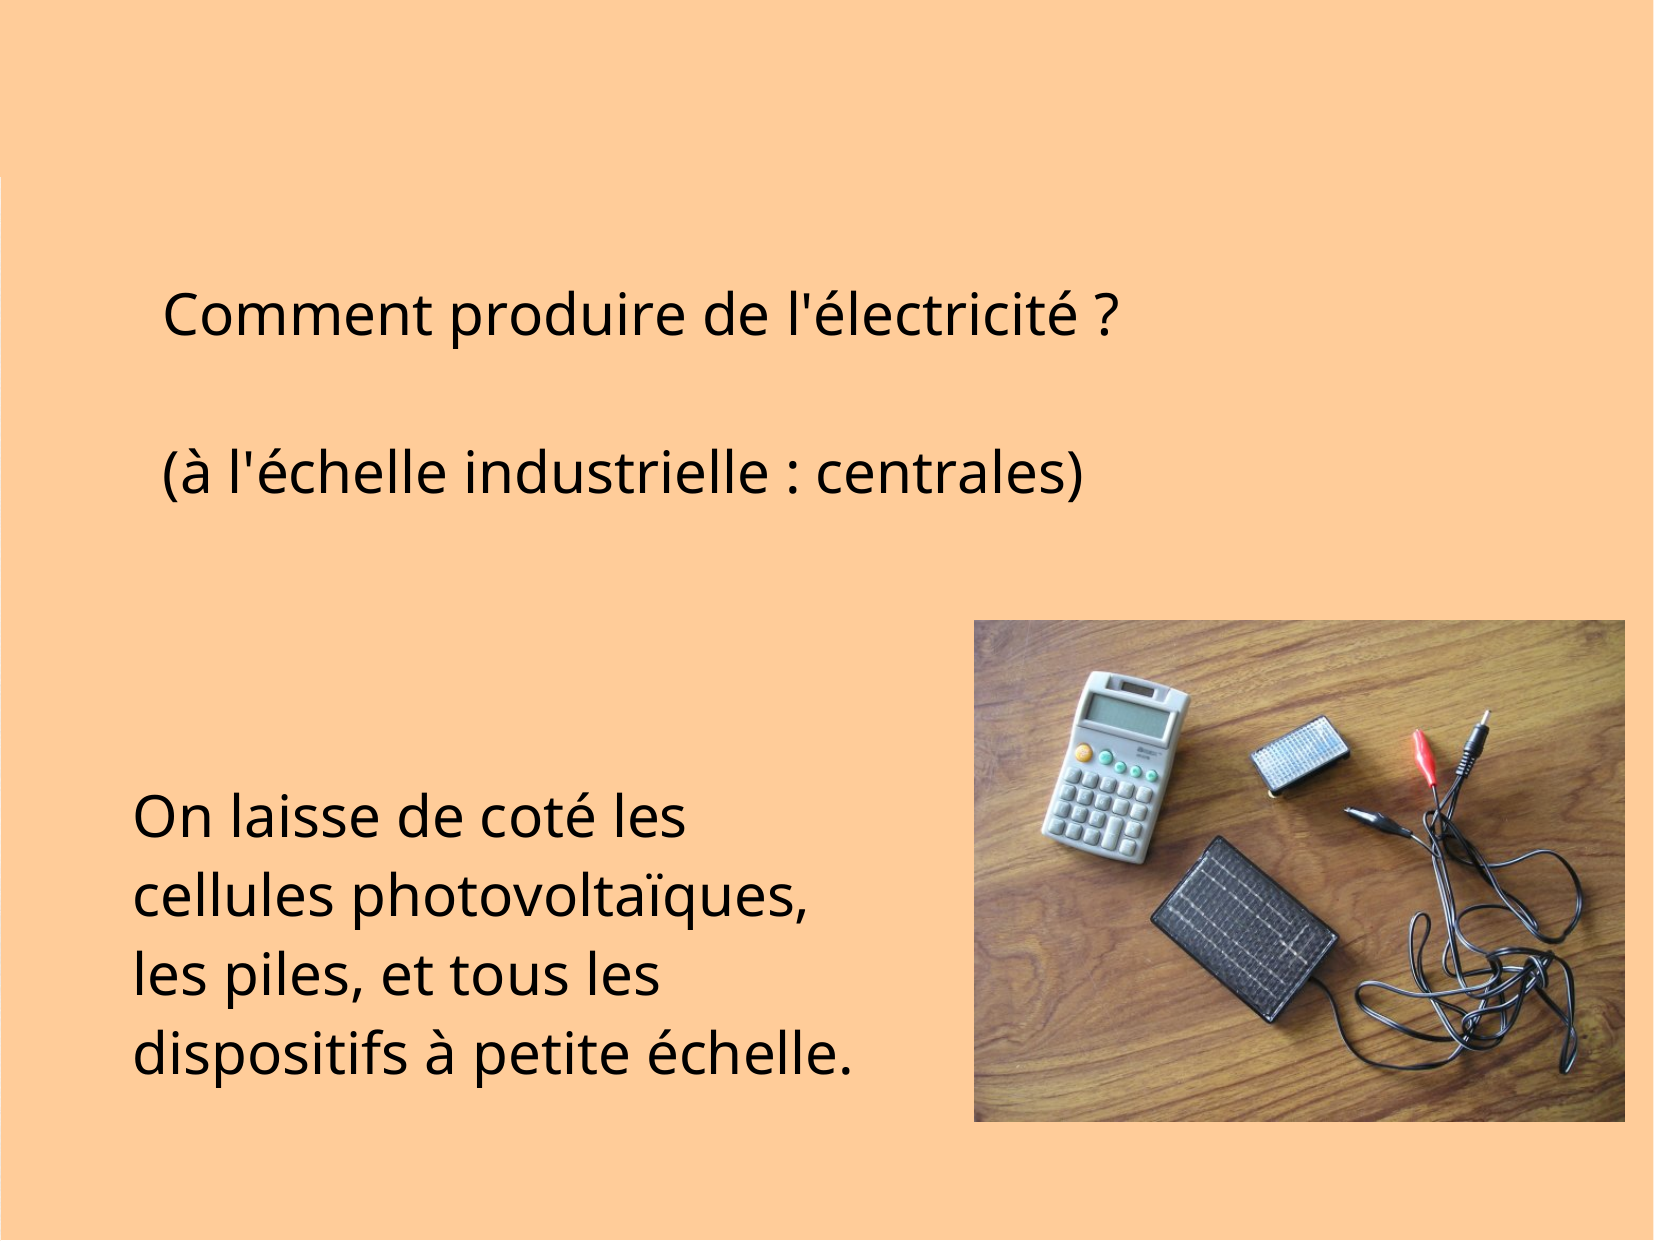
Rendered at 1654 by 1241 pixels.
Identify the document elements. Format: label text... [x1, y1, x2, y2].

text_box On laisse de coté les cellules photovoltaïques, les piles, et tous les dispositifs à petite échelle. [118, 767, 916, 1122]
picture [974, 620, 1625, 1123]
text_box Comment produire de l'électricité ? (à l'échelle industrielle : centrales) [147, 265, 1447, 484]
